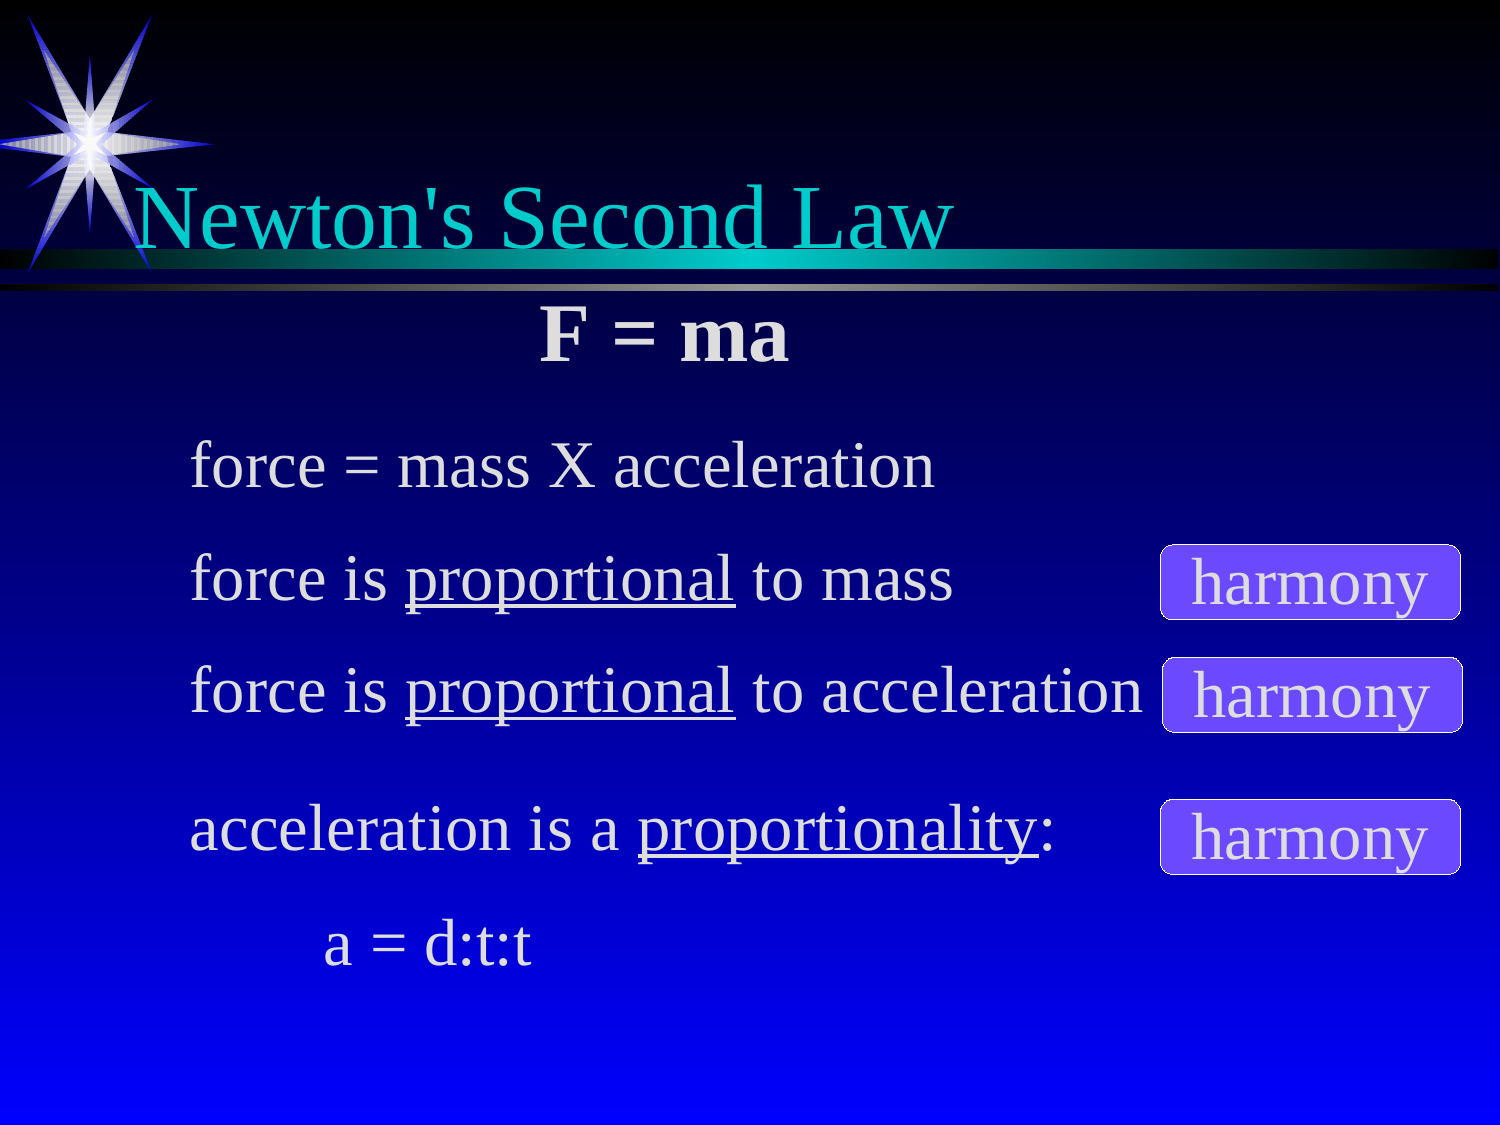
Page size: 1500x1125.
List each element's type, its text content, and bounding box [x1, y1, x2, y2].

text_box force is proportional to mass [174, 537, 1163, 622]
text_box 20 [38, 239, 49, 245]
text_box harmony [1160, 799, 1461, 875]
text_box force is proportional to acceleration [174, 649, 1226, 735]
text_box 20 [38, 43, 48, 49]
text_box harmony [1160, 544, 1461, 620]
text_box acceleration is a proportionality: a = d:t:t [174, 787, 1226, 988]
text_box 20 [131, 43, 142, 49]
text_box harmony [1162, 657, 1463, 733]
title Newton's Second Law [118, 87, 1422, 275]
text_box force = mass X acceleration [174, 424, 1288, 510]
text_box F = ma [525, 284, 826, 387]
